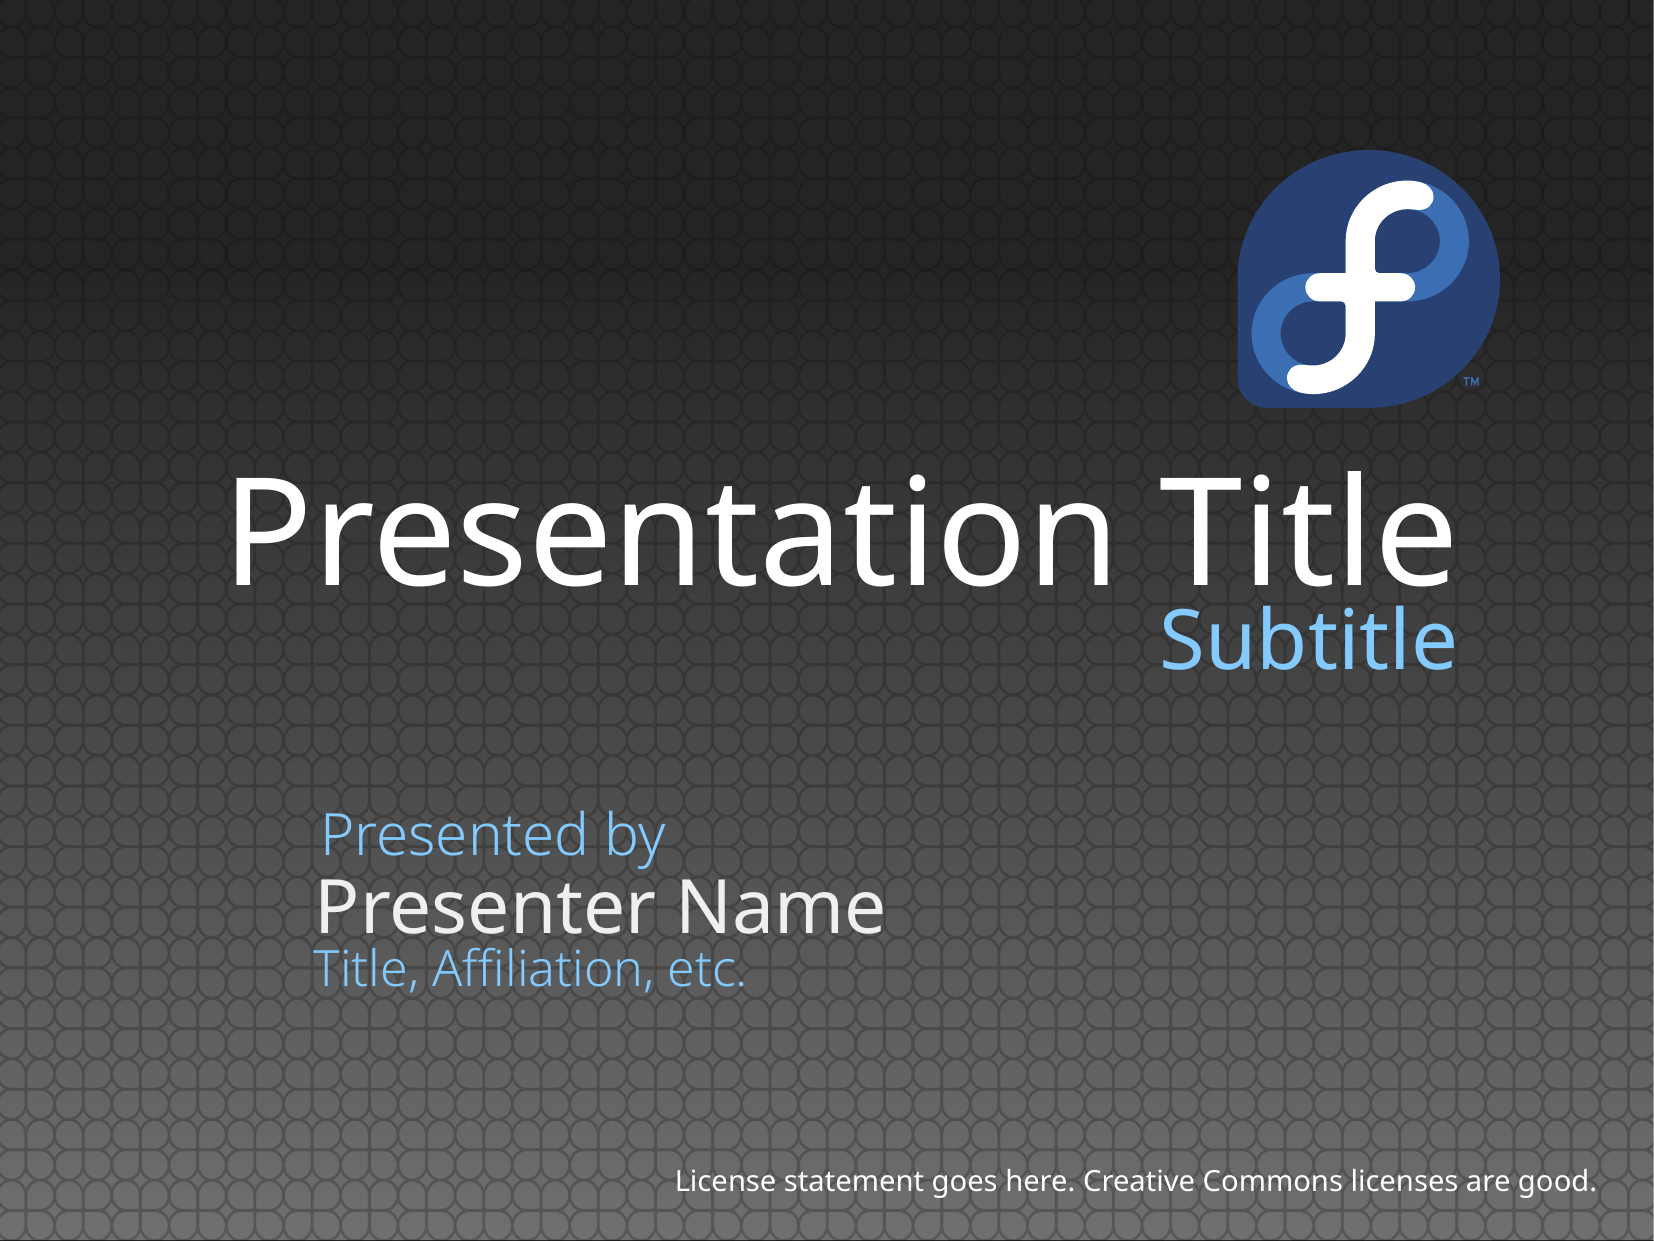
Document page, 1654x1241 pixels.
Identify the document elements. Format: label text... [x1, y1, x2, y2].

picture [0, 0, 1654, 1241]
text_box Title, Affiliation, etc. [298, 925, 782, 997]
text_box License statement goes here. Creative Commons licenses are good. [75, 1152, 1613, 1232]
text_box Presenter Name [300, 846, 1052, 946]
text_box Presentation Title [0, 417, 1475, 601]
text_box Presented by [305, 785, 681, 866]
subtitle Subtitle [112, 601, 1459, 684]
